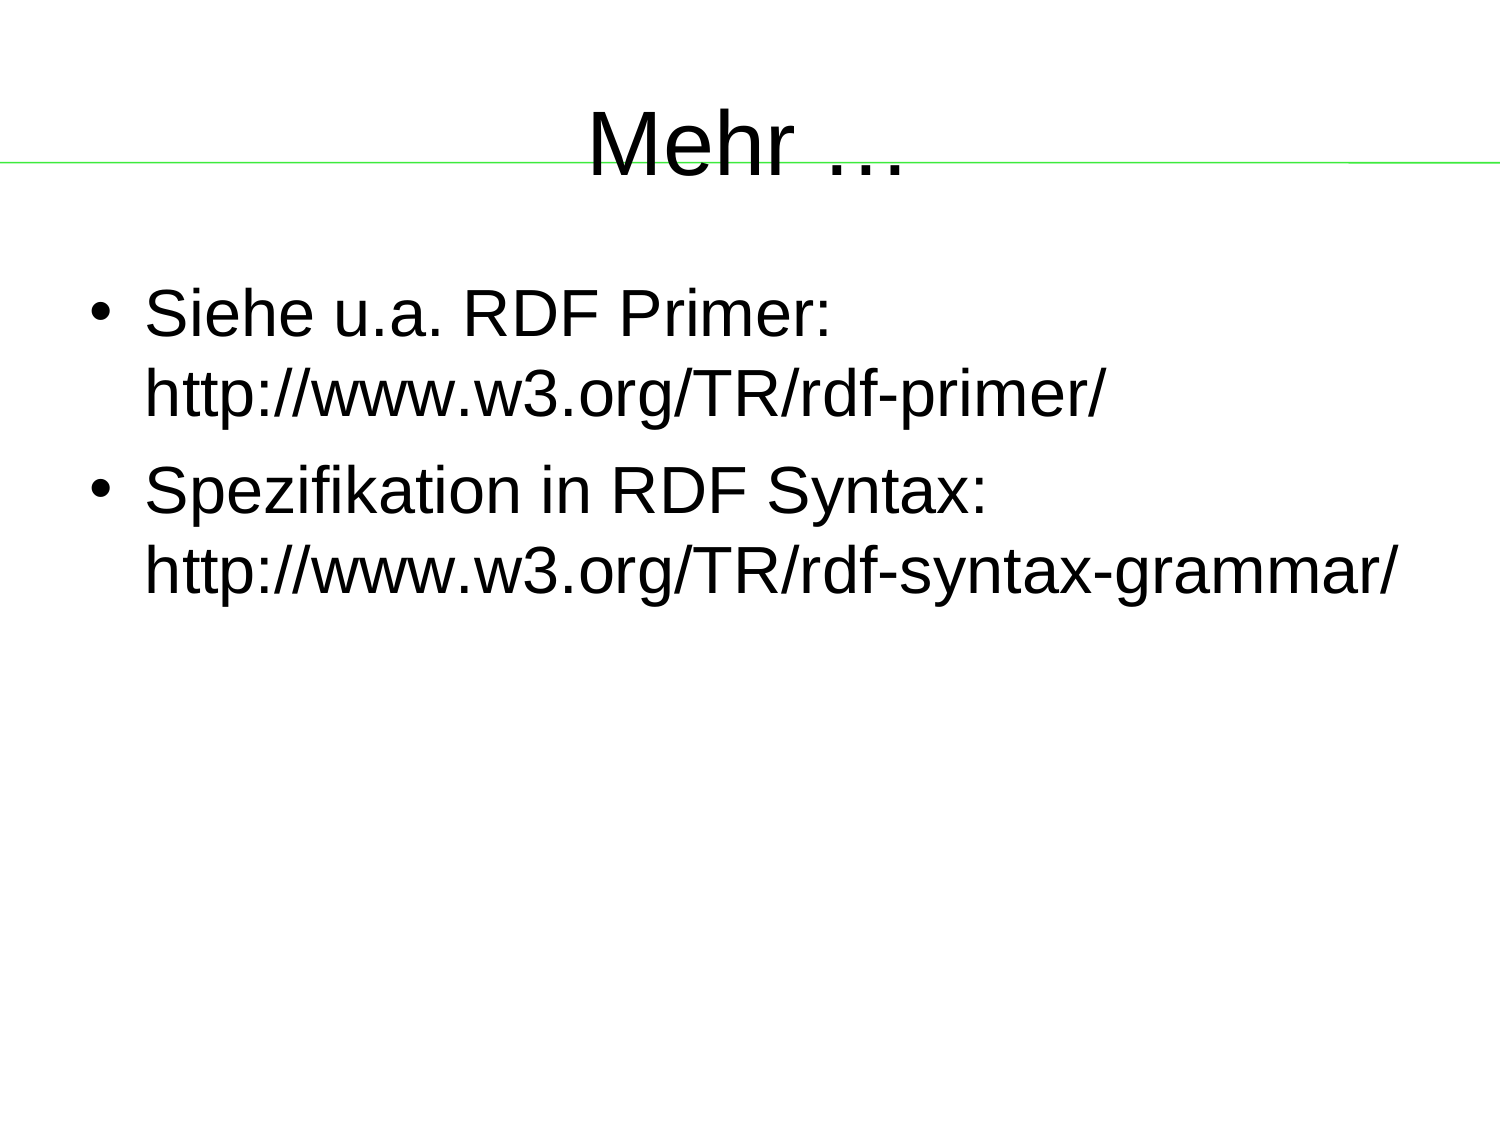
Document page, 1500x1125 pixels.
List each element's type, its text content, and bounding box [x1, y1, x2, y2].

title Mehr … [75, 45, 1426, 233]
list Siehe u.a. RDF Primer: http://www.w3.org/TR/rdf-primer/ Spezifikation in RDF Syntax: http://www.w3.org/TR/rdf-syntax-grammar/ [75, 262, 1426, 1006]
